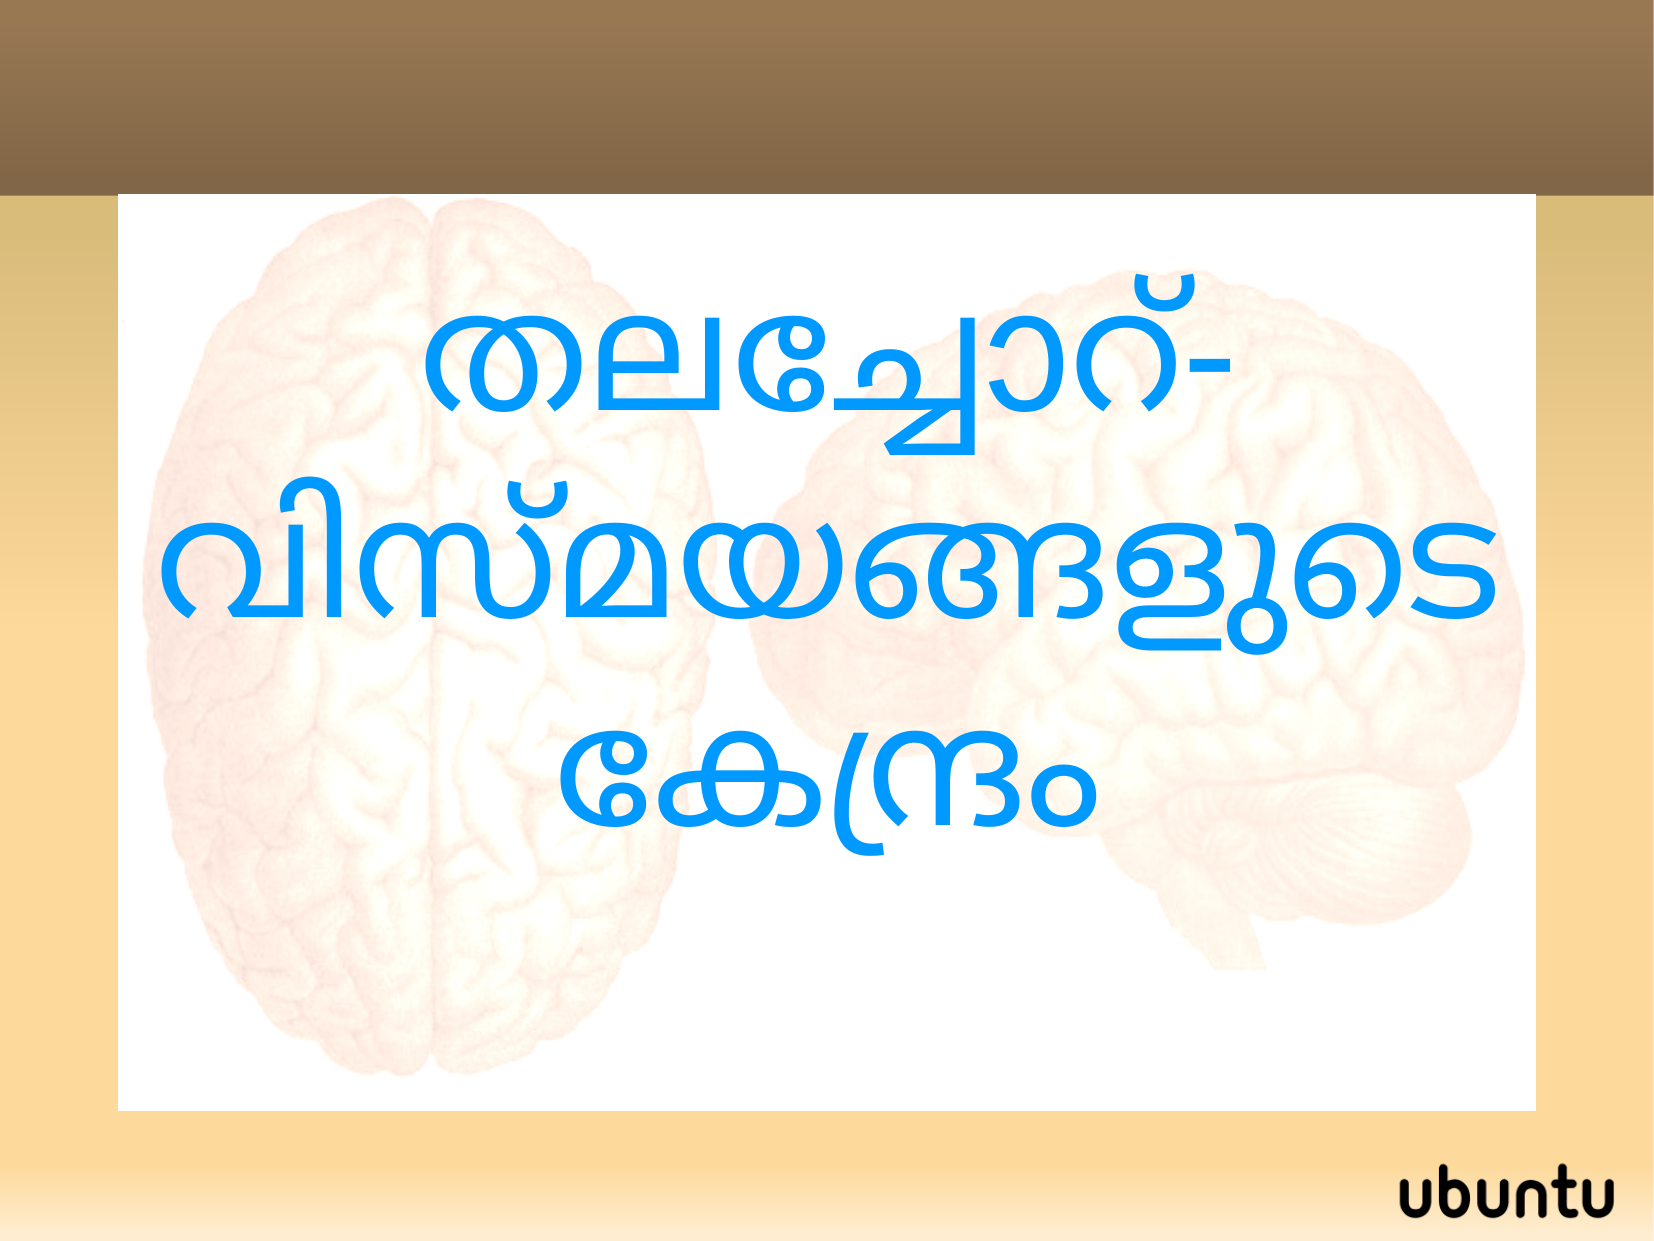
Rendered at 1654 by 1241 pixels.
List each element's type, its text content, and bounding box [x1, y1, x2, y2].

title തലച്ചോറ്-വിസ്മയങ്ങളുടെ കേന്ദ്രം [84, 359, 1573, 762]
picture [0, 0, 1654, 1241]
